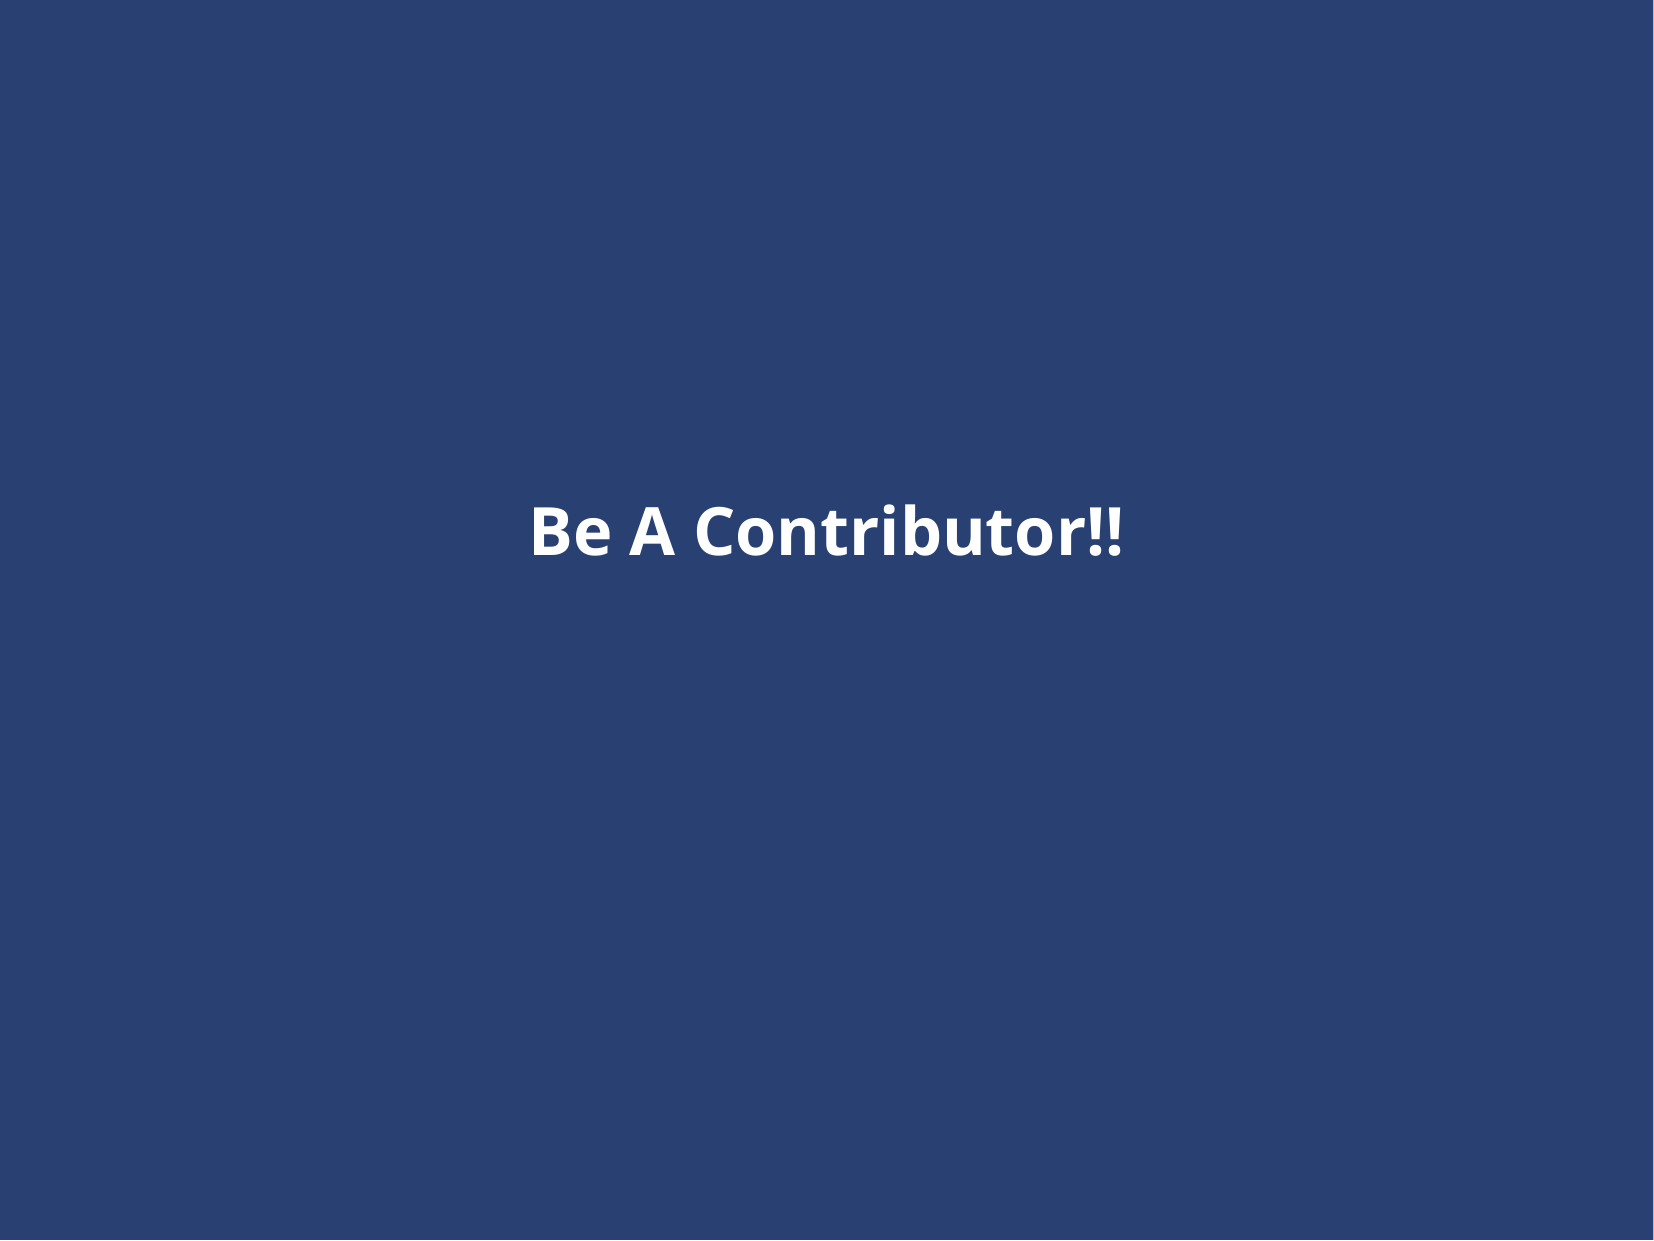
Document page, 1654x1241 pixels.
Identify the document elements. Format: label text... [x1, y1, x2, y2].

subtitle Be A Contributor!! [82, 49, 1571, 1109]
